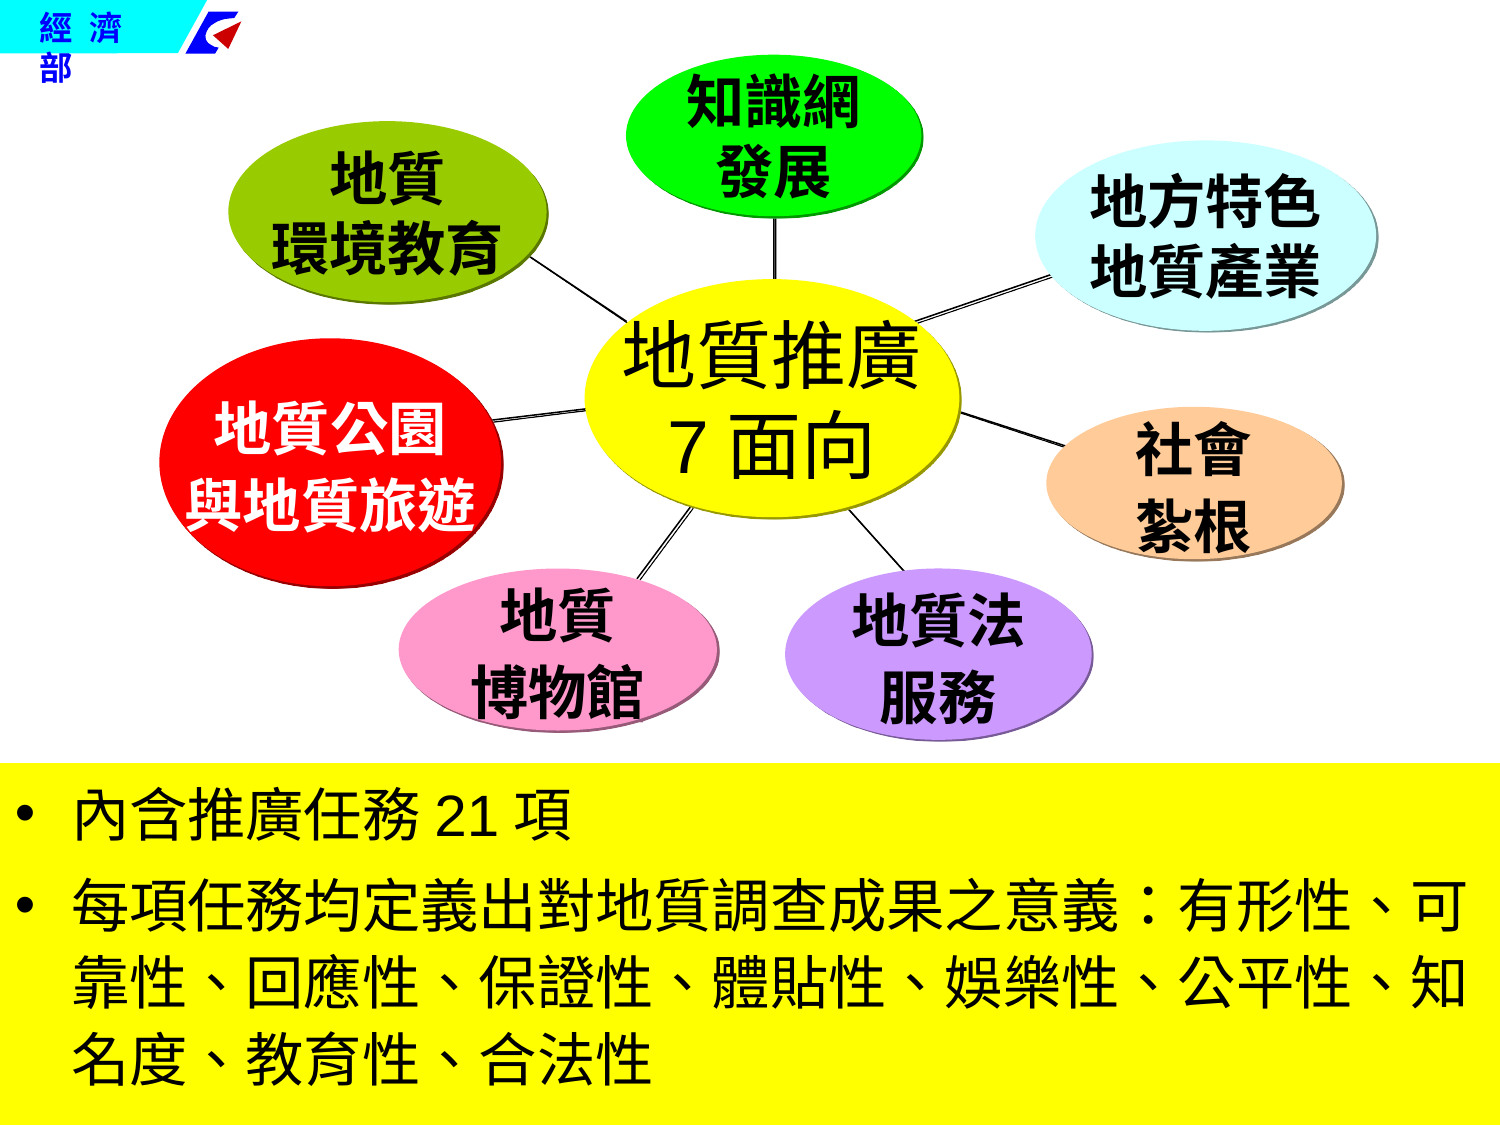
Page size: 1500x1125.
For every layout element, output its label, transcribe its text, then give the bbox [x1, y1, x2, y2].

text_box 社會 紮根 [1046, 406, 1342, 560]
text_box 地質推廣 7面向 [584, 279, 960, 518]
text_box 內含推廣任務21項 每項任務均定義出對地質調查成果之意義：有形性、可靠性、回應性、保證性、體貼性、娛樂性、公平性、知名度、教育性、合法性 [0, 763, 1500, 1125]
text_box 地方特色 地質產業 [1035, 140, 1377, 331]
text_box 地質公園 與地質旅遊 [159, 338, 502, 587]
text_box 地質 環境教育 [228, 121, 547, 303]
text_box 知識網 發展 [625, 54, 922, 217]
text_box 地質法 服務 [785, 568, 1092, 740]
text_box 地質 博物館 [398, 568, 717, 731]
